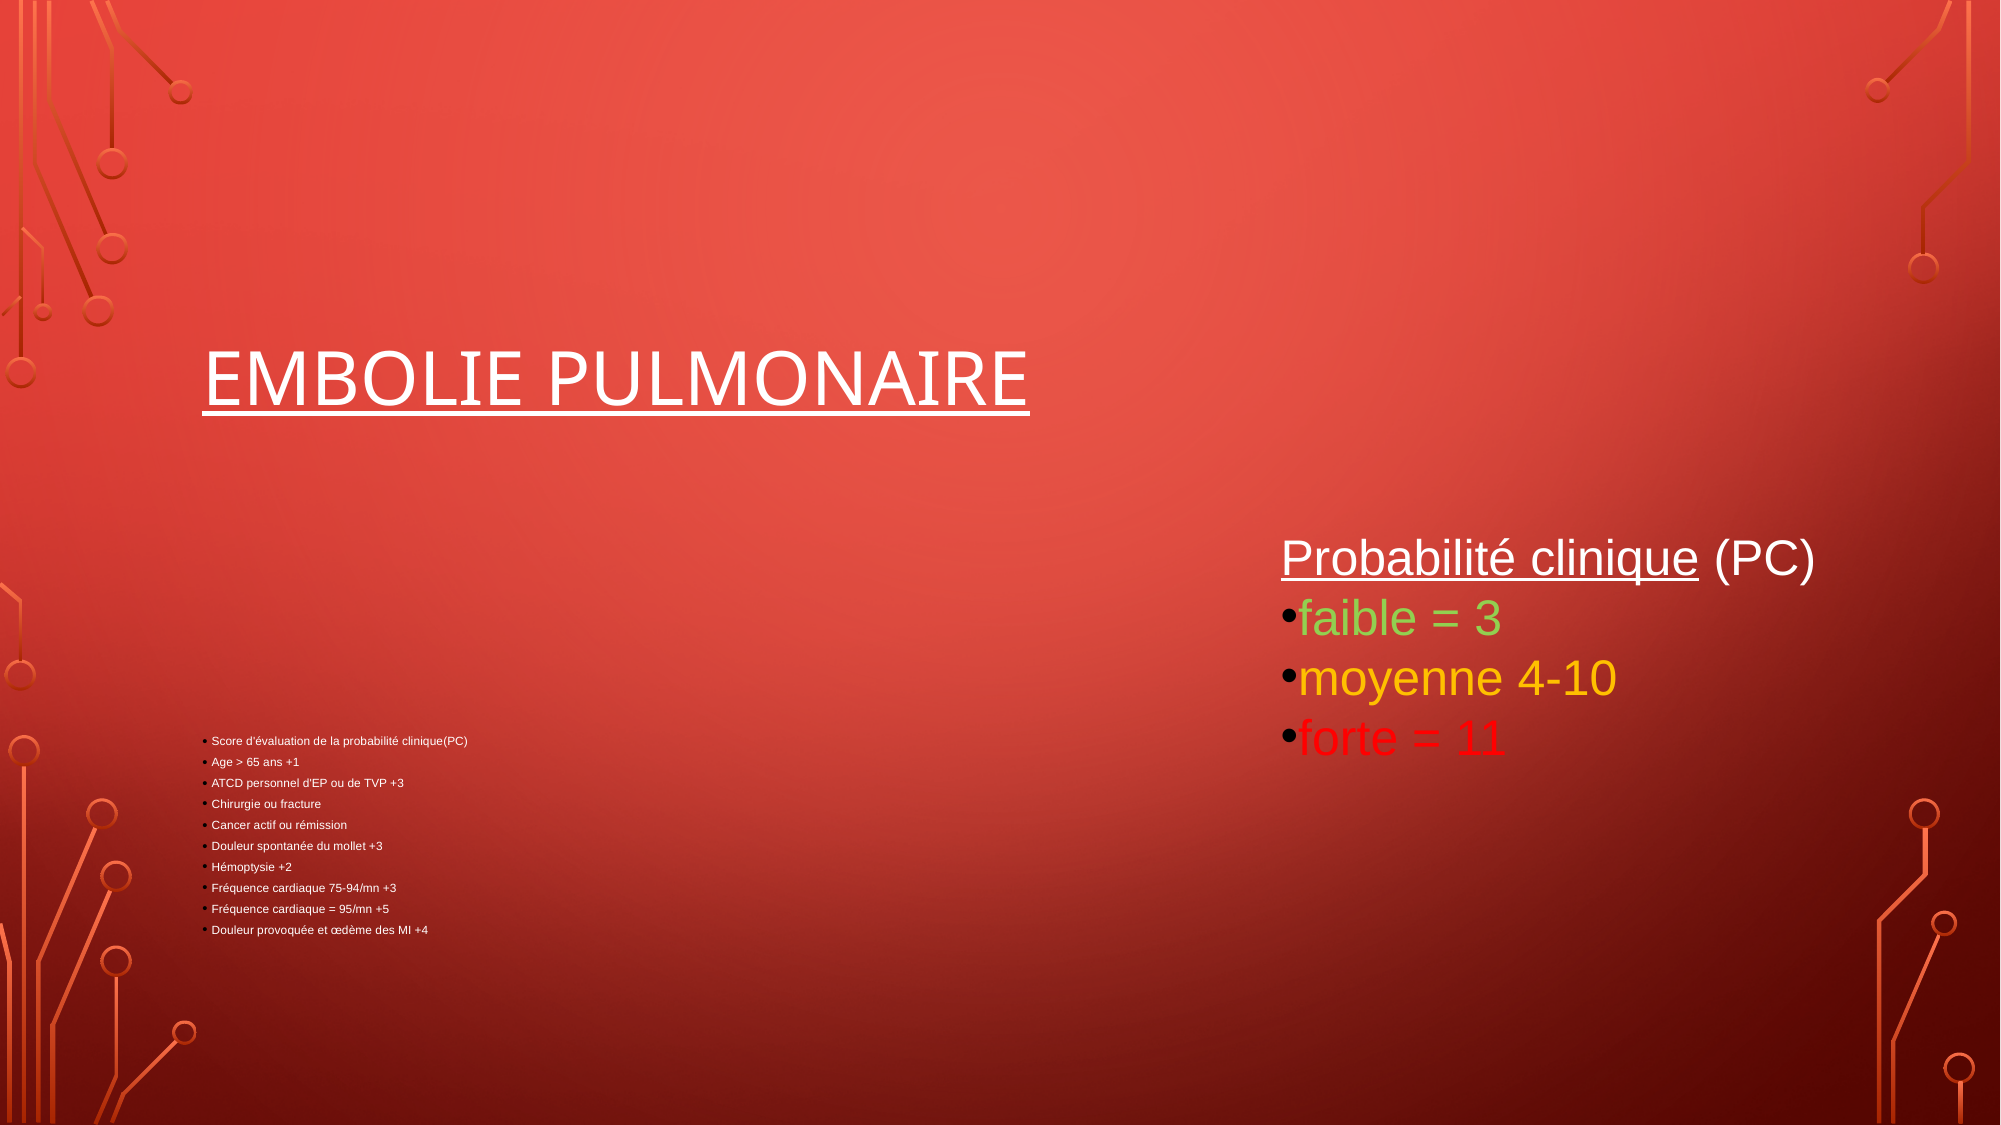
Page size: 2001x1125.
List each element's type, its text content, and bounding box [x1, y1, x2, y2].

title EMBOLIE Pulmonaire [187, 99, 1813, 243]
list Score d'évaluation de la probabilité clinique(PC) Age > 65 ans +1 ATCD personnel d'EP ou de TVP +3 Chirurgie ou fracture Cancer actif ou rémission Douleur spontanée du mollet +3 Hémoptysie +2 Fréquence cardiaque 75-94/mn +3 Fréquence cardiaque = 95/mn +5 Douleur provoquée et œdème des MI +4 [187, 215, 1251, 1099]
text_box Probabilité clinique (PC) faible = 3 moyenne 4-10 forte = 11 [1265, 517, 1863, 775]
